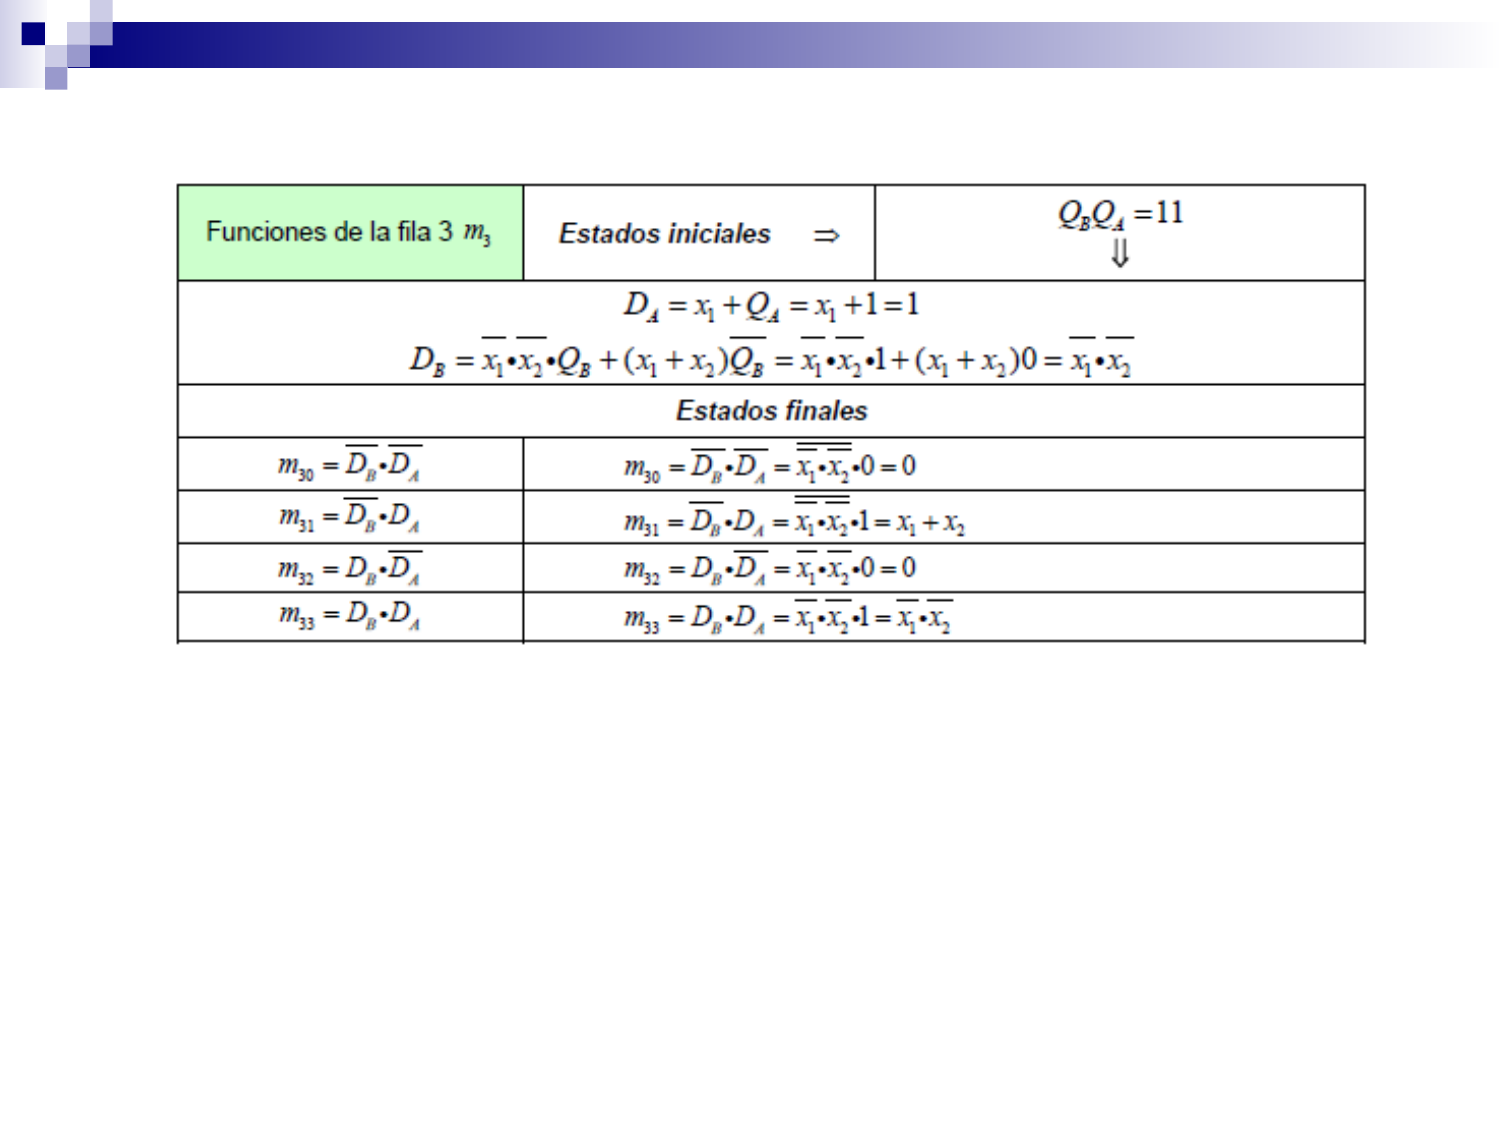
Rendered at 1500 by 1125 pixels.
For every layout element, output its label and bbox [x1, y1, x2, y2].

picture [159, 160, 1397, 669]
